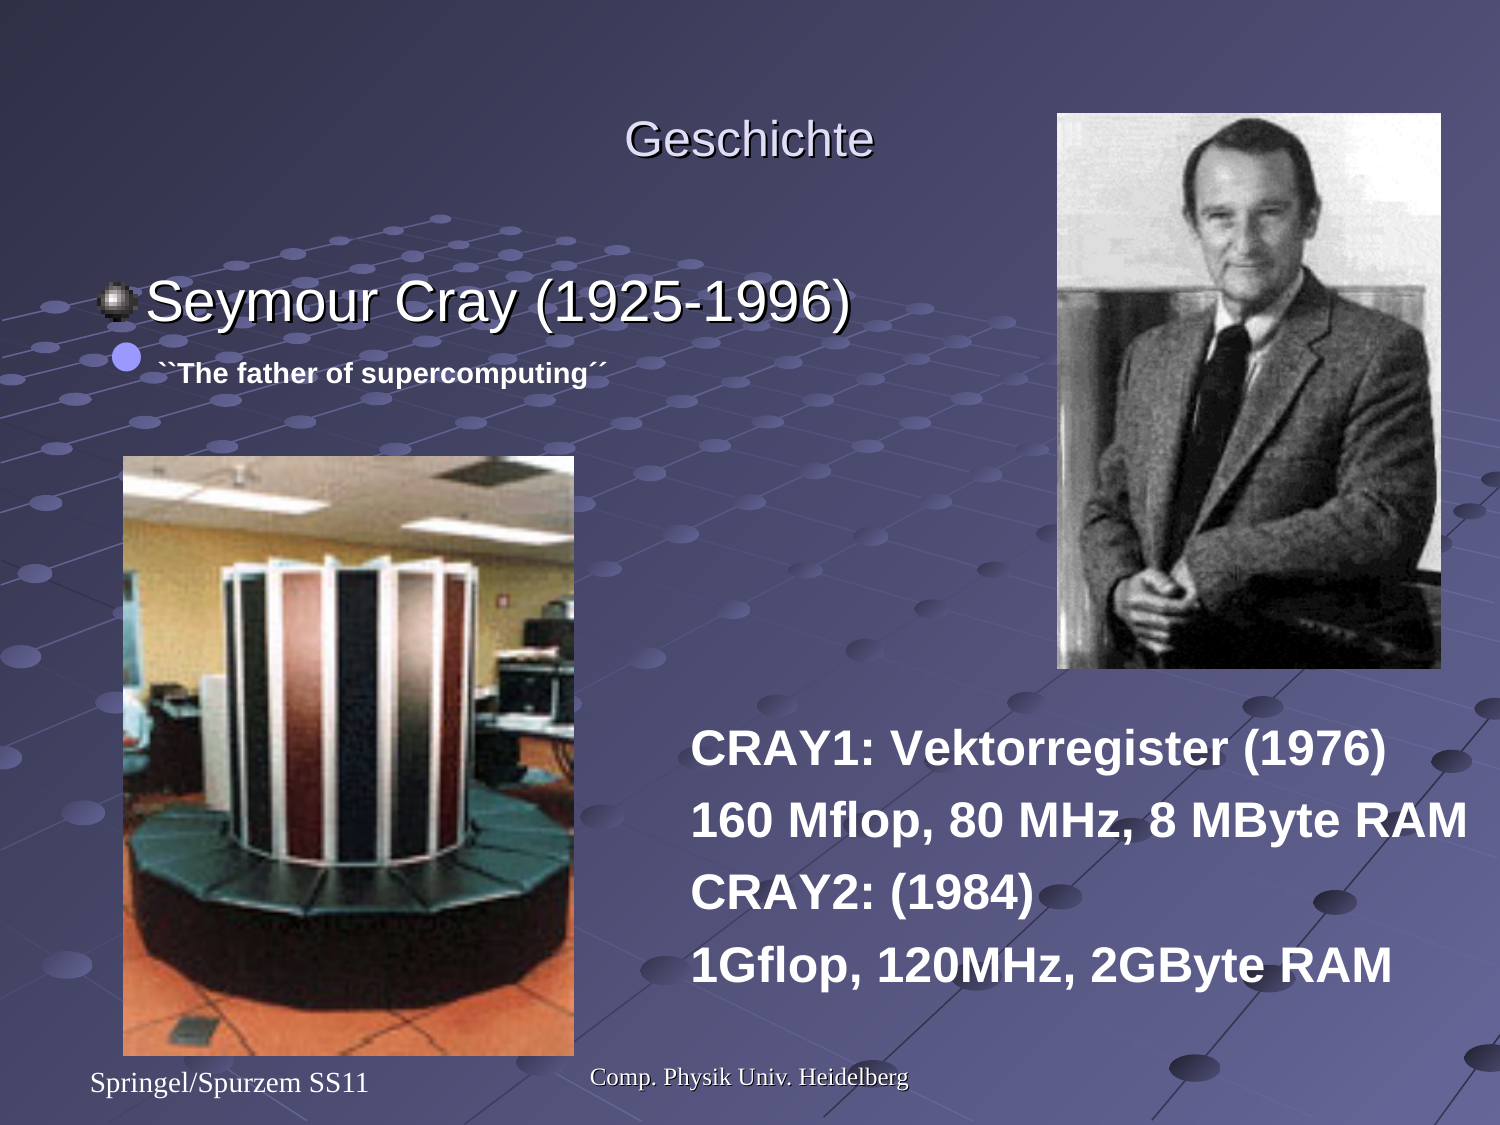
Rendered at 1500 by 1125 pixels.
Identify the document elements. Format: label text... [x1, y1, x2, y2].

text_box ``The father of supercomputing´´ [0, 326, 936, 402]
title Geschichte [75, 45, 1426, 233]
picture [1057, 113, 1441, 670]
list Seymour Cray (1925-1996)‏ [74, 255, 1247, 1007]
text_box CRAY1: Vektorregister (1976)‏ 160 Mflop, 80 MHz, 8 MByte RAM CRAY2: (1984)‏ 1Gflop, 120MHz, 2GByte RAM [675, 707, 1484, 1073]
picture [123, 456, 574, 1056]
